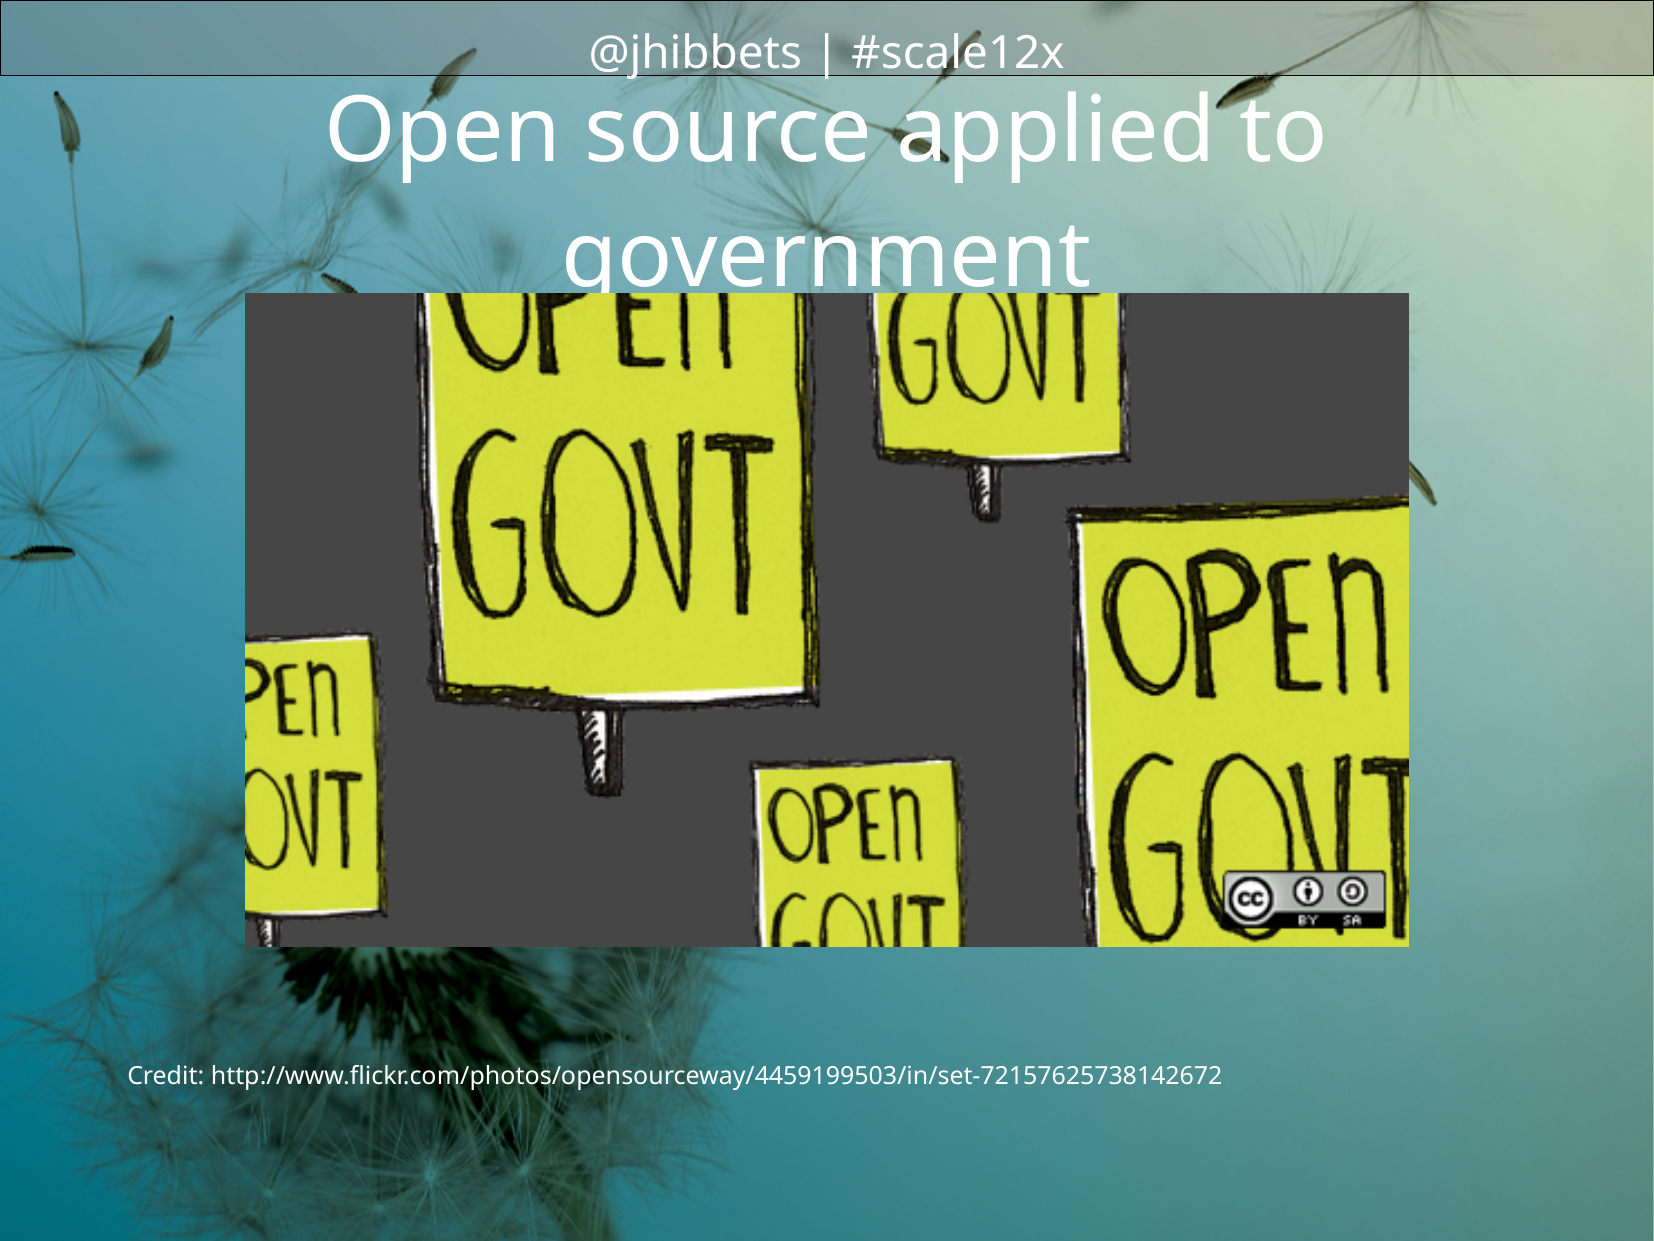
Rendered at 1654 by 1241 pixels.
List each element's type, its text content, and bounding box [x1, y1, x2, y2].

text_box Credit: http://www.flickr.com/photos/opensourceway/4459199503/in/set-72157625738142672 [112, 1050, 1236, 1093]
title Open source applied to government [82, 84, 1571, 292]
picture [0, 76, 1654, 1241]
